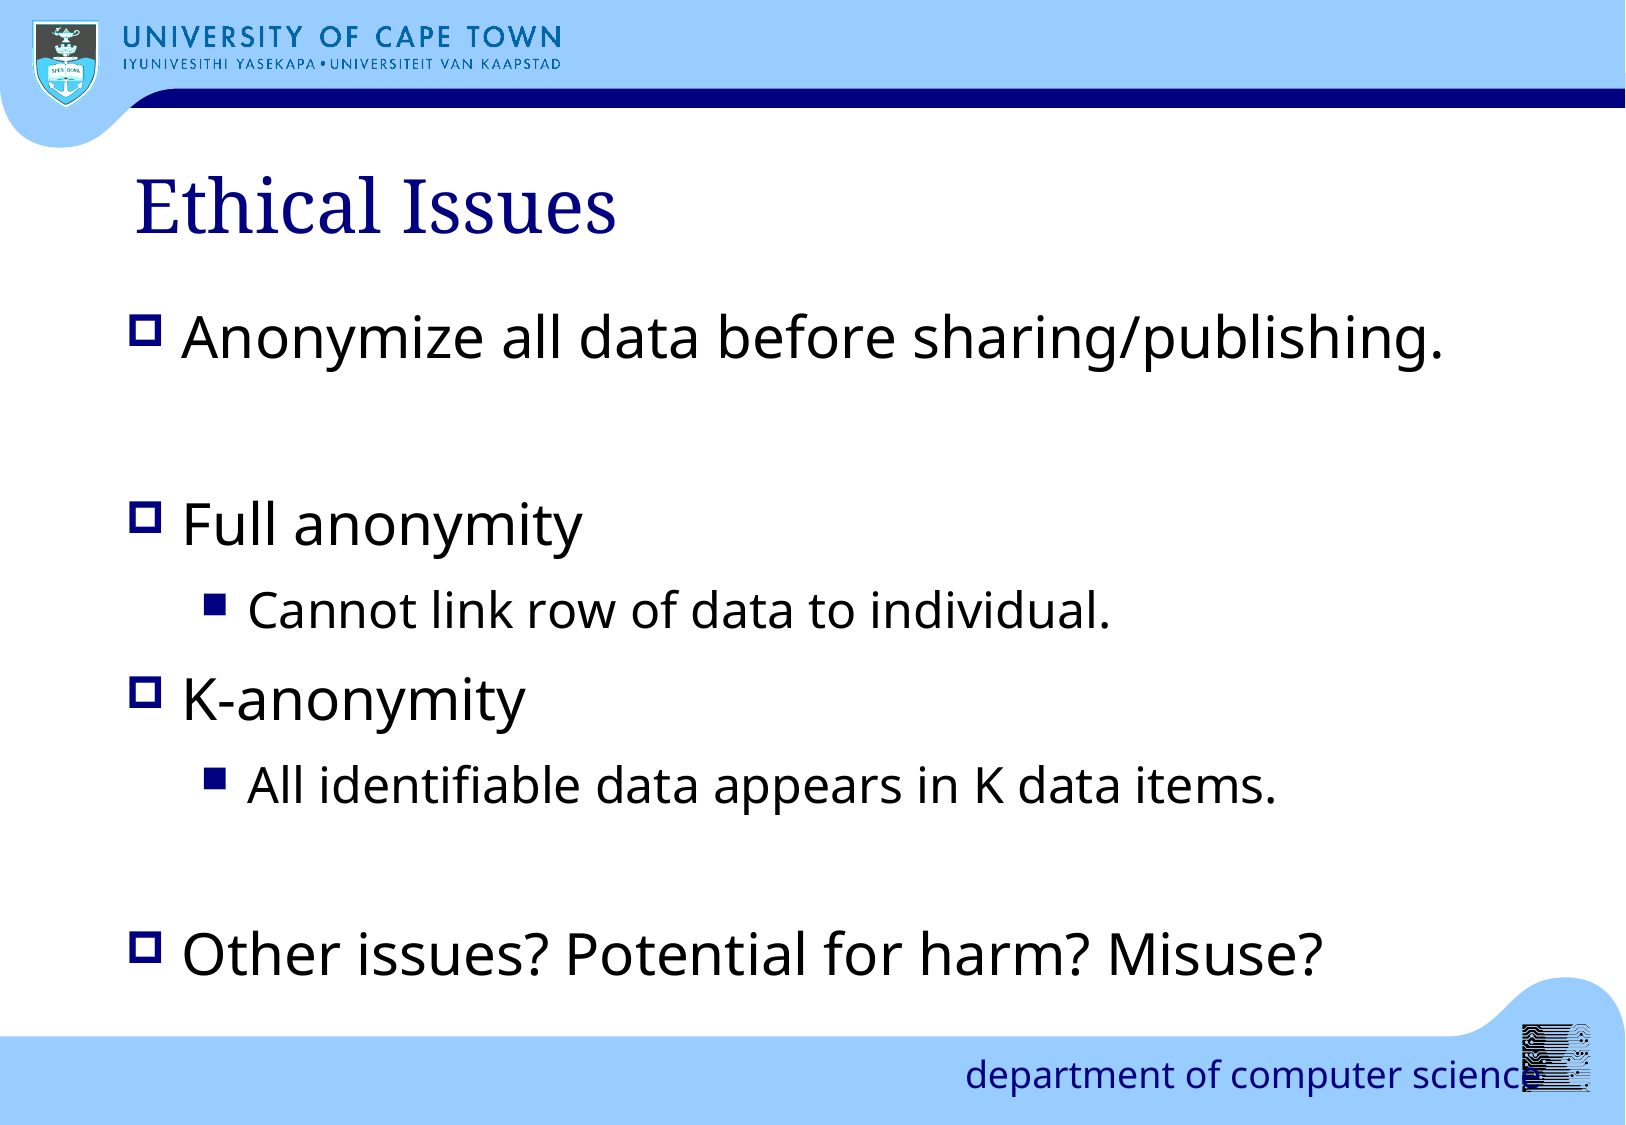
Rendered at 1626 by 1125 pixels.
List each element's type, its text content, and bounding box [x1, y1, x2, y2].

title Ethical Issues [134, 140, 1571, 268]
picture [1526, 1070, 1536, 1076]
list Anonymize all data before sharing/publishing. Full anonymity Cannot link row of data to individual. K-anonymity All identifiable data appears in K data items. Other issues? Potential for harm? Misuse? [125, 296, 1570, 949]
picture [1522, 1024, 1591, 1092]
picture [120, 23, 563, 71]
